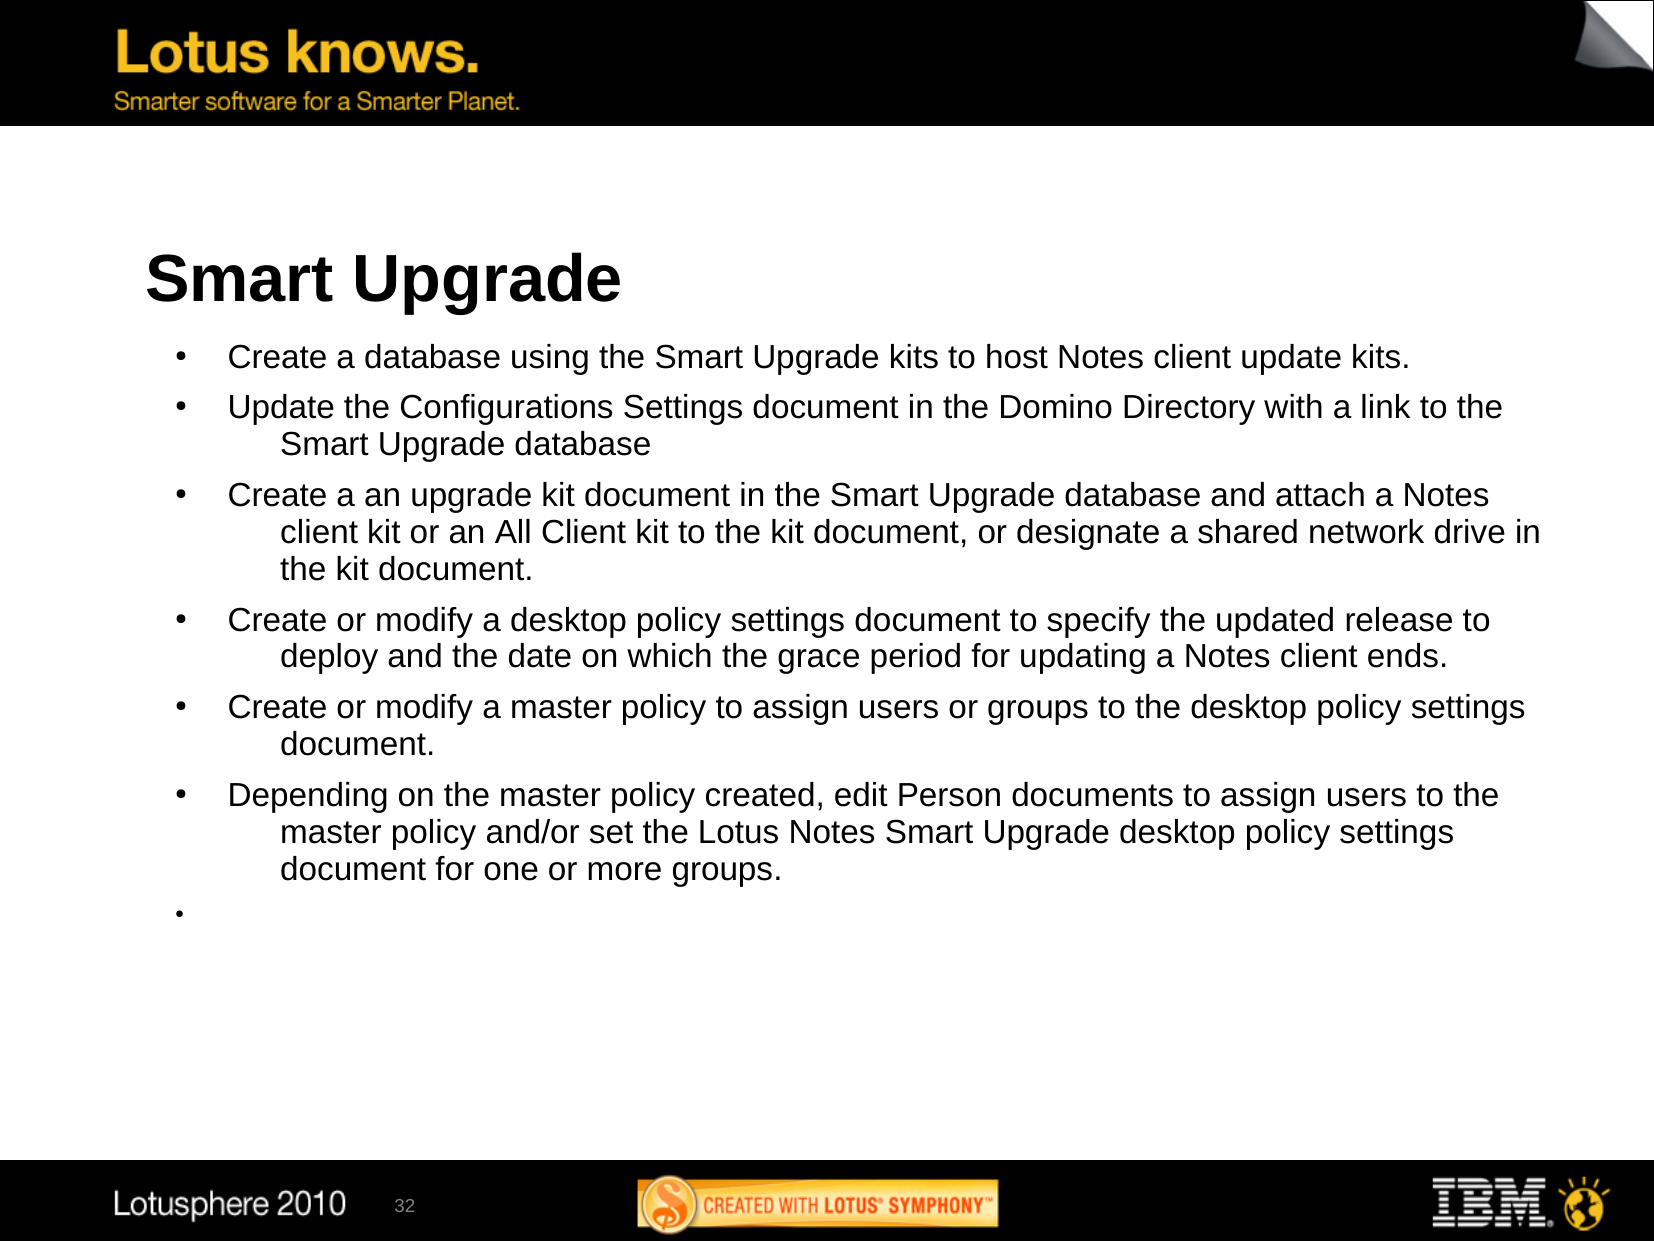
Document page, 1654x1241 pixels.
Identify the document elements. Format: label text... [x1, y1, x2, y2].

list Create a database using the Smart Upgrade kits to host Notes client update kits. Update the Configurations Settings document in the Domino Directory with a link to the Smart Upgrade database Create a an upgrade kit document in the Smart Upgrade database and attach a Notes client kit or an All Client kit to the kit document, or designate a shared network drive in the kit document. Create or modify a desktop policy settings document to specify the updated release to deploy and the date on which the grace period for updating a Notes client ends. Create or modify a master policy to assign users or groups to the desktop policy settings document. Depending on the master policy created, edit Person documents to assign users to the master policy and/or set the Lotus Notes Smart Upgrade desktop policy settings document for one or more groups. [139, 338, 1552, 988]
title Smart Upgrade [145, 144, 1513, 316]
picture [1, 1, 1653, 125]
picture [1, 1161, 1653, 1241]
